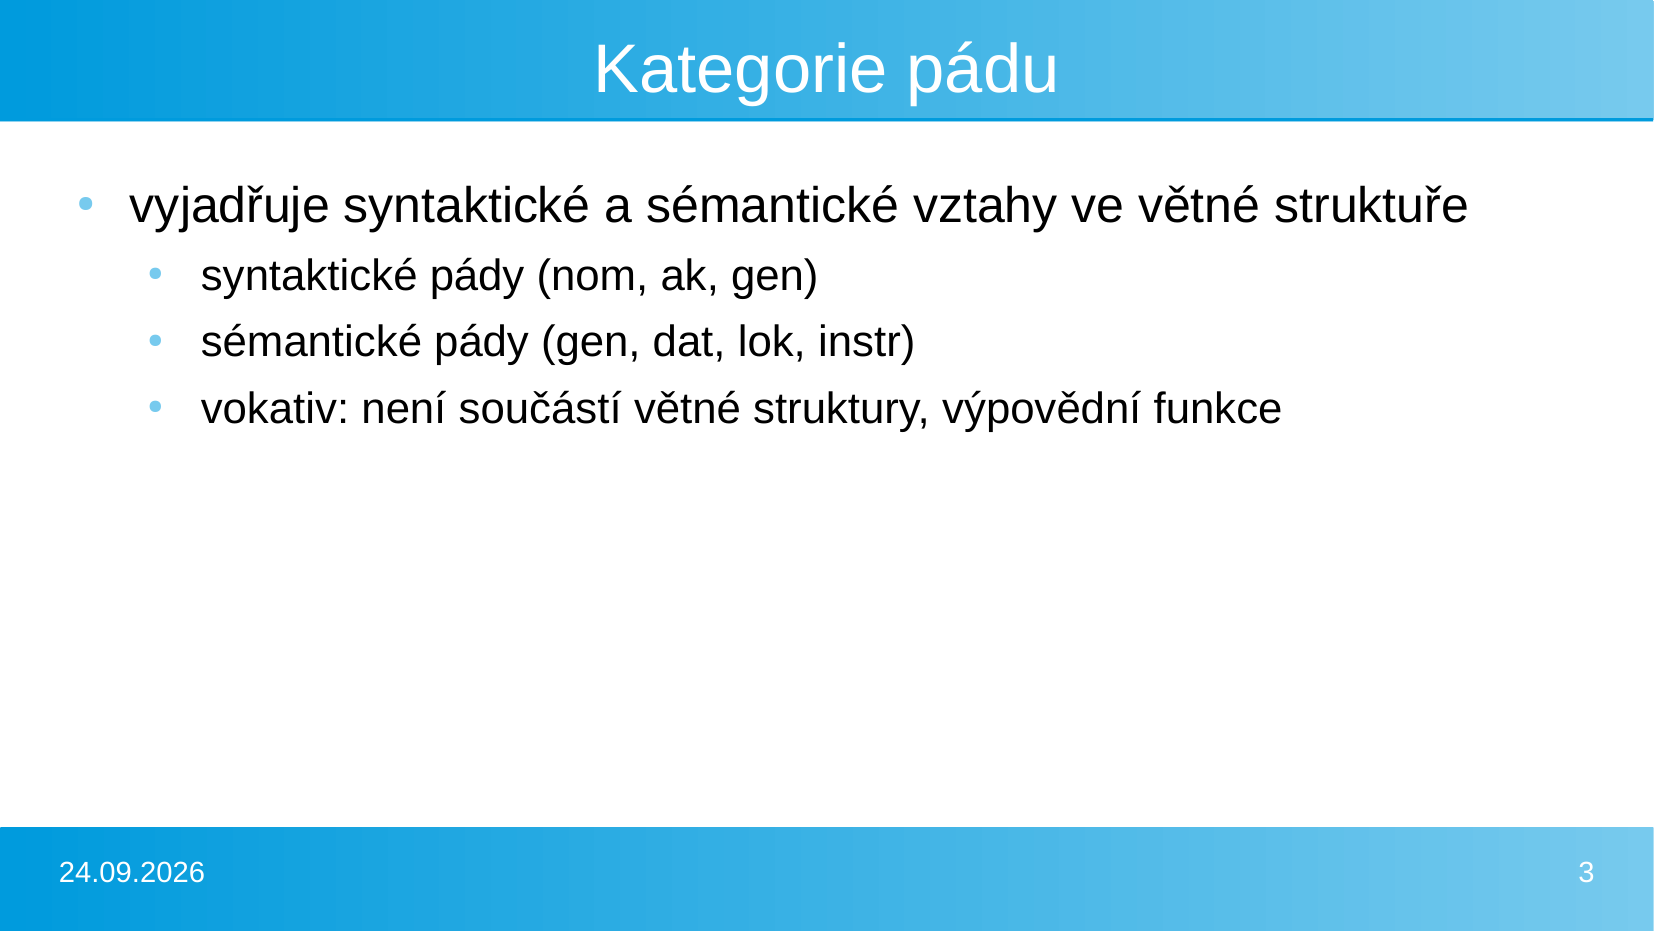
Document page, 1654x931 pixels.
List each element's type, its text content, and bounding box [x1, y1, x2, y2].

title Kategorie pádu [59, 29, 1595, 108]
list vyjadřuje syntaktické a sémantické vztahy ve větné struktuře syntaktické pády (nom, ak, gen) sémantické pády (gen, dat, lok, instr) vokativ: není součástí větné struktury, výpovědní funkce [59, 177, 1595, 768]
